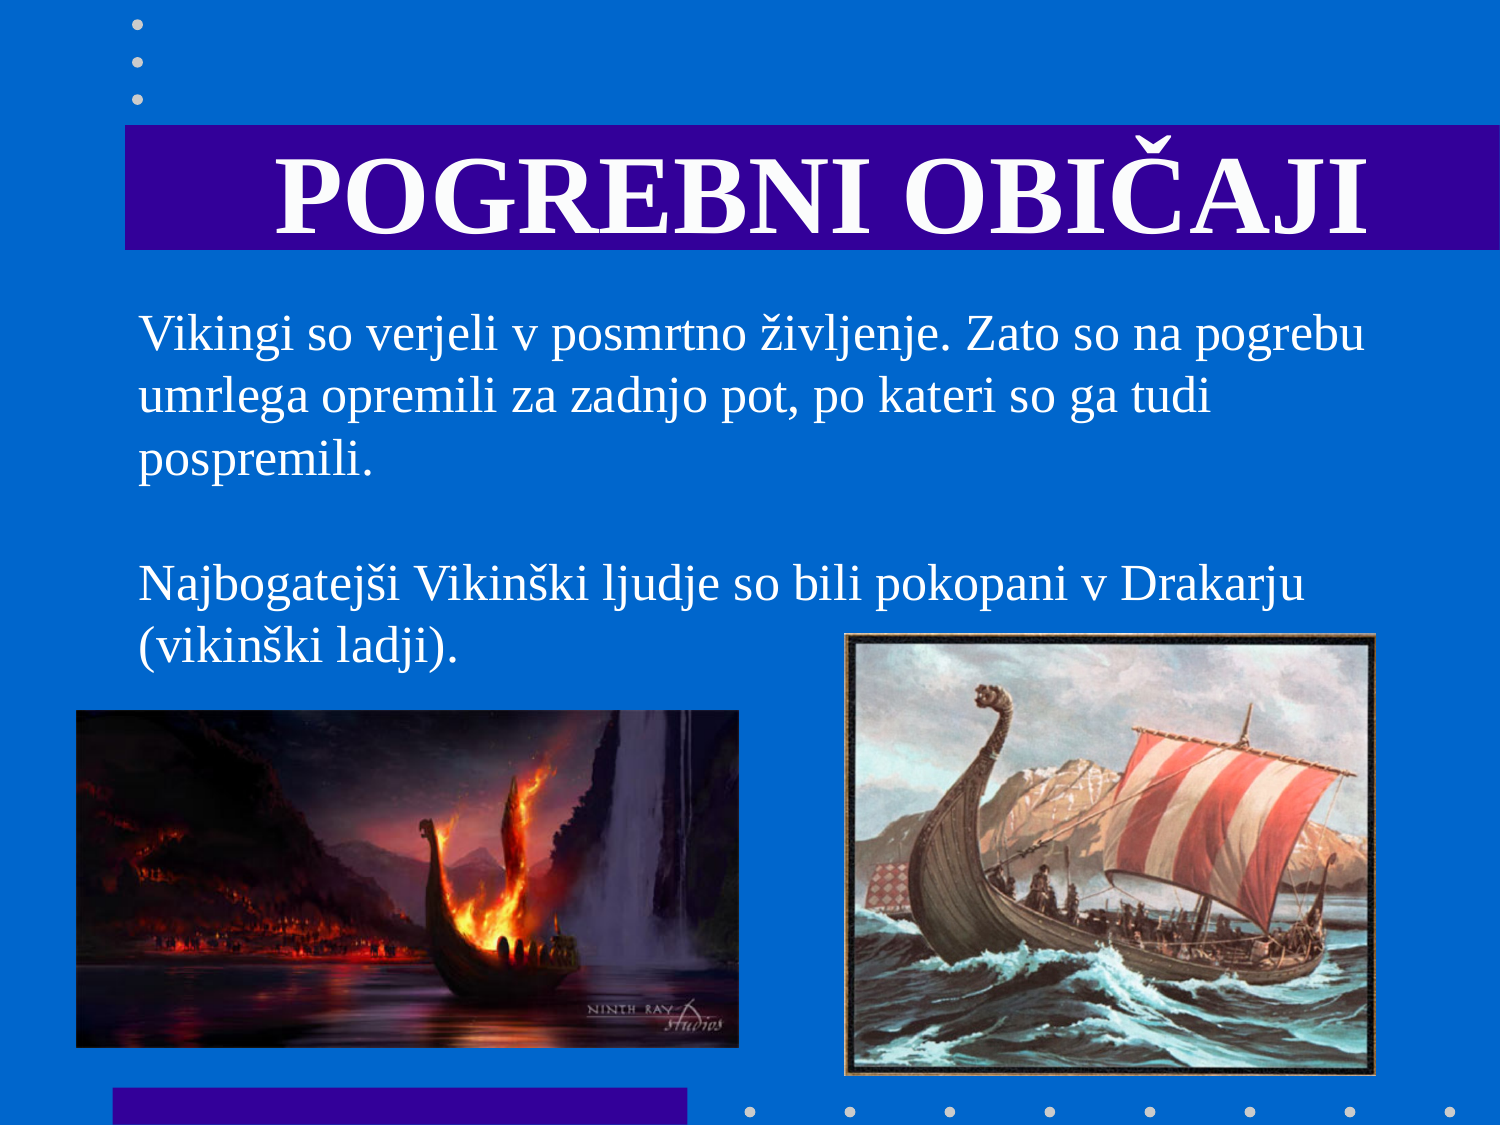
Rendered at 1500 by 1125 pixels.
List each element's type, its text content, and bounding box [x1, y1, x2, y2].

picture [844, 633, 1376, 1076]
picture [76, 710, 739, 1048]
text_box Vikingi so verjeli v posmrtno življenje. Zato so na pogrebu umrlega opremili za zadnjo pot, po kateri so ga tudi pospremili. Najbogatejši Vikinški ljudje so bili pokopani v Drakarju (vikinški ladji). [123, 290, 1459, 681]
text_box POGREBNI OBIČAJI [259, 113, 1387, 264]
